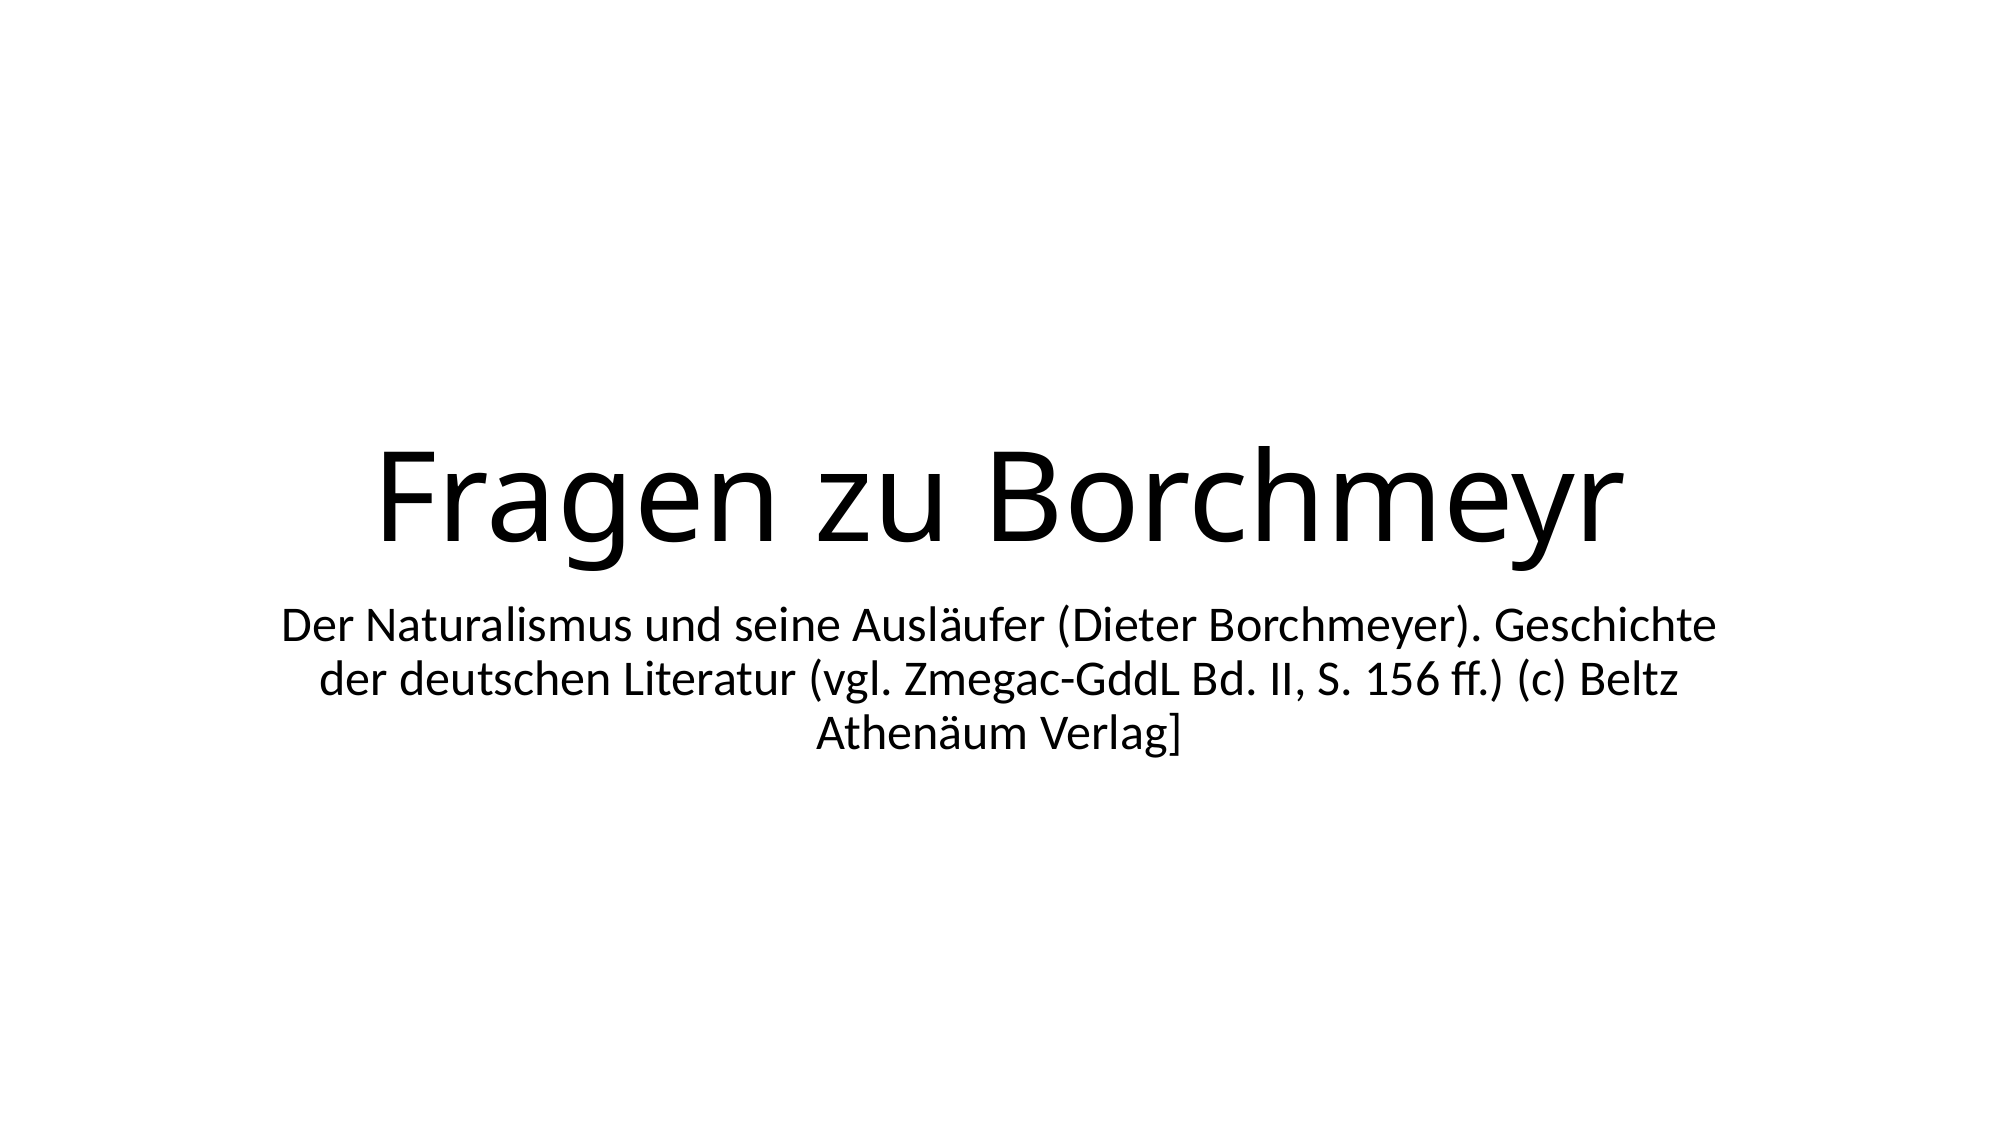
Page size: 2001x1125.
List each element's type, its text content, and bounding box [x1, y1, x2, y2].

subtitle Der Naturalismus und seine Ausläufer (Dieter Borchmeyer). Geschichte der deutschen Literatur (vgl. Zmegac-GddL Bd. II, S. 156 ff.) (c) Beltz Athenäum Verlag] [249, 590, 1750, 863]
title Fragen zu Borchmeyr [249, 184, 1750, 576]
